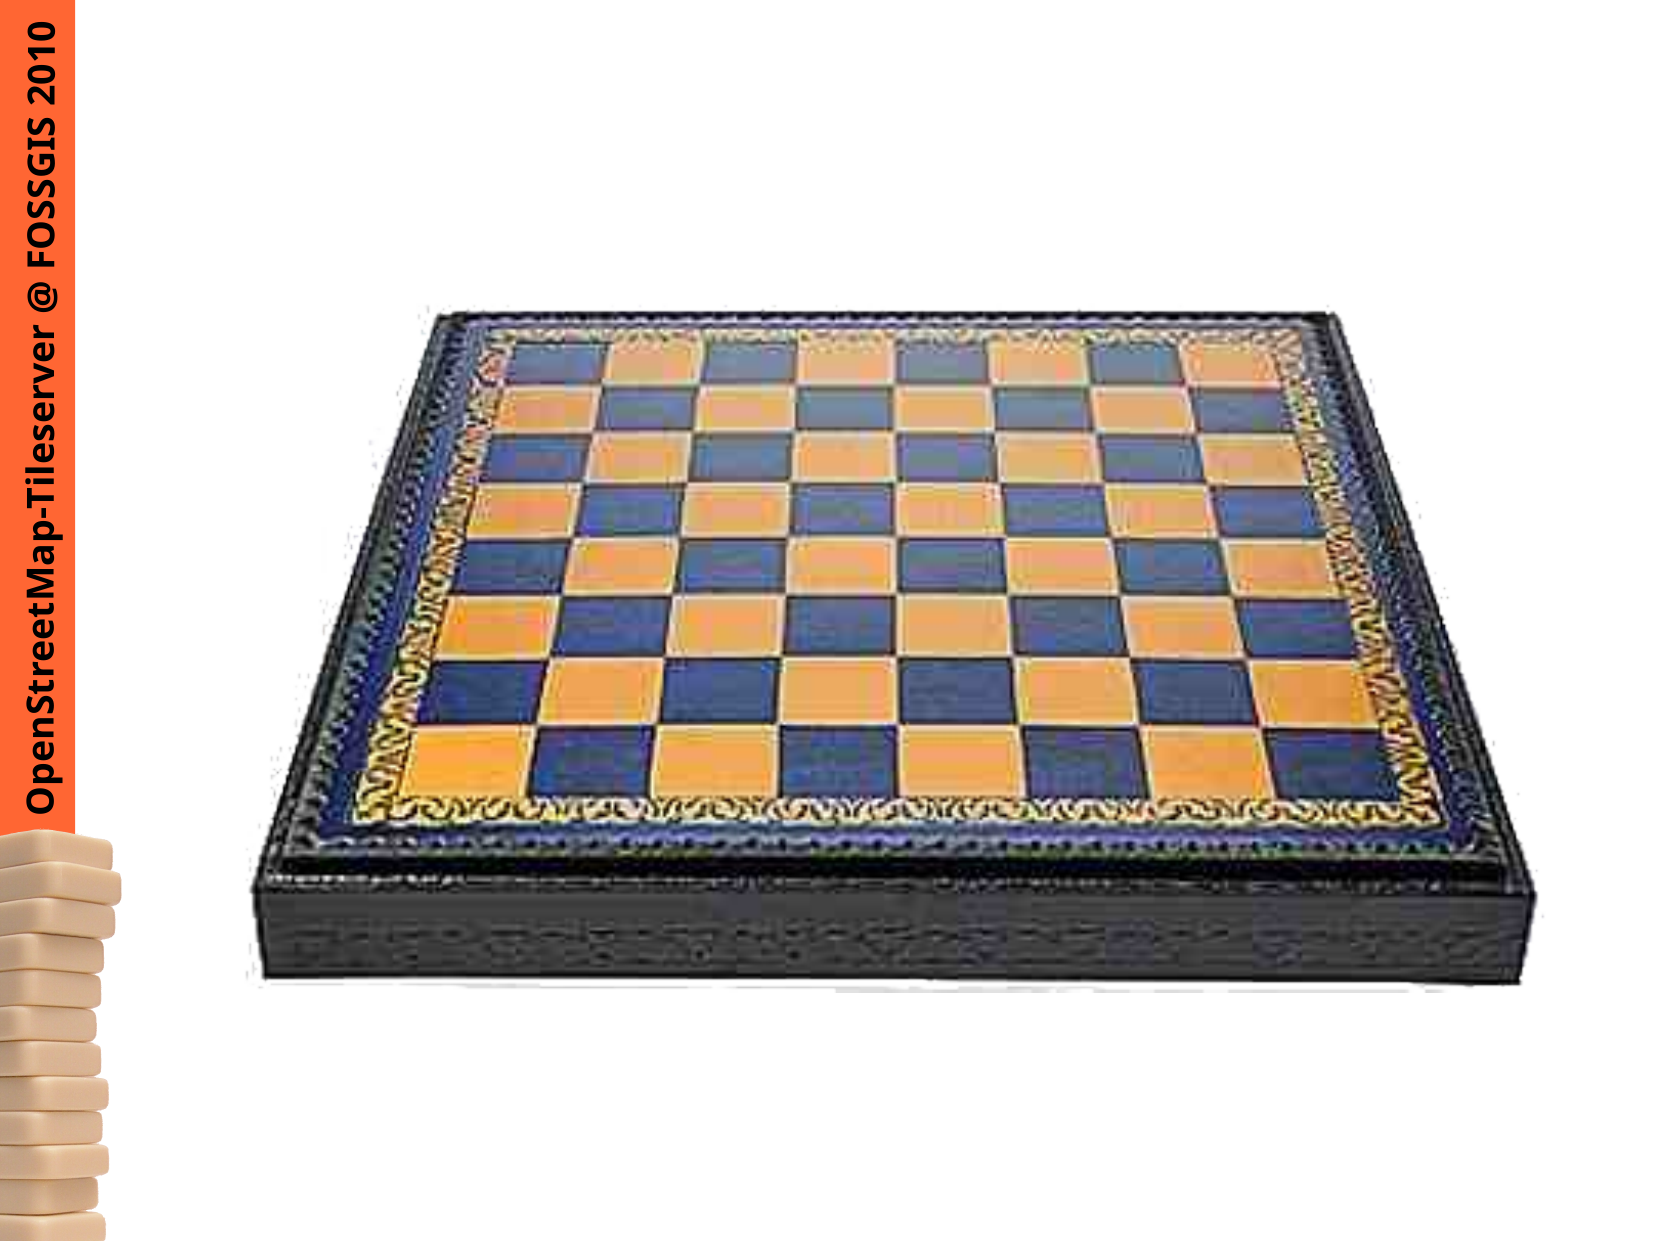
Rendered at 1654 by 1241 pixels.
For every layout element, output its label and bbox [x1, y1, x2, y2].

picture [0, 816, 133, 1241]
picture [222, 232, 1573, 993]
